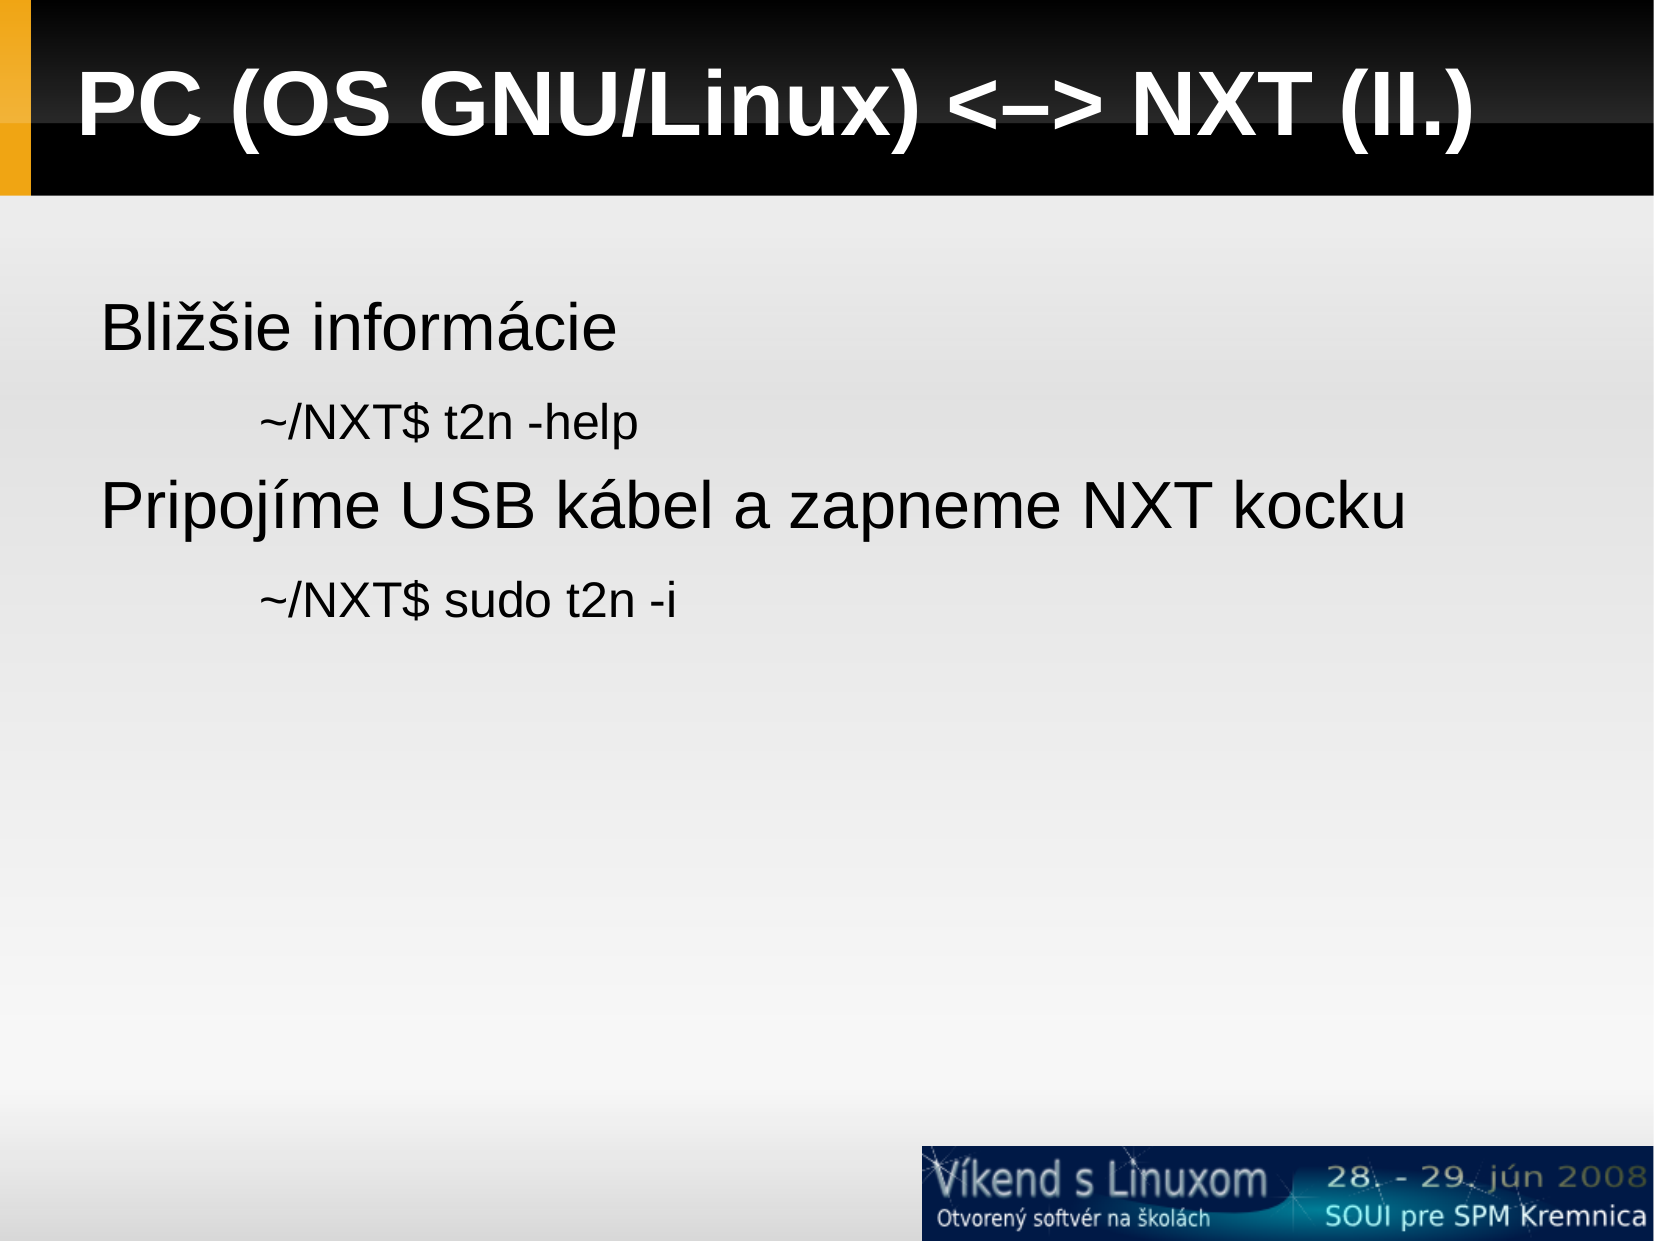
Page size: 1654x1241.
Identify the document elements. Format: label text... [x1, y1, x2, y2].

title PC (OS GNU/Linux) <–> NXT (II.) [76, 0, 1565, 208]
list Bližšie informácie ~/NXT$ t2n -help Pripojíme USB kábel a zapneme NXT kocku ~/NXT$ sudo t2n -i [82, 290, 1571, 1109]
picture [0, 0, 1654, 1241]
